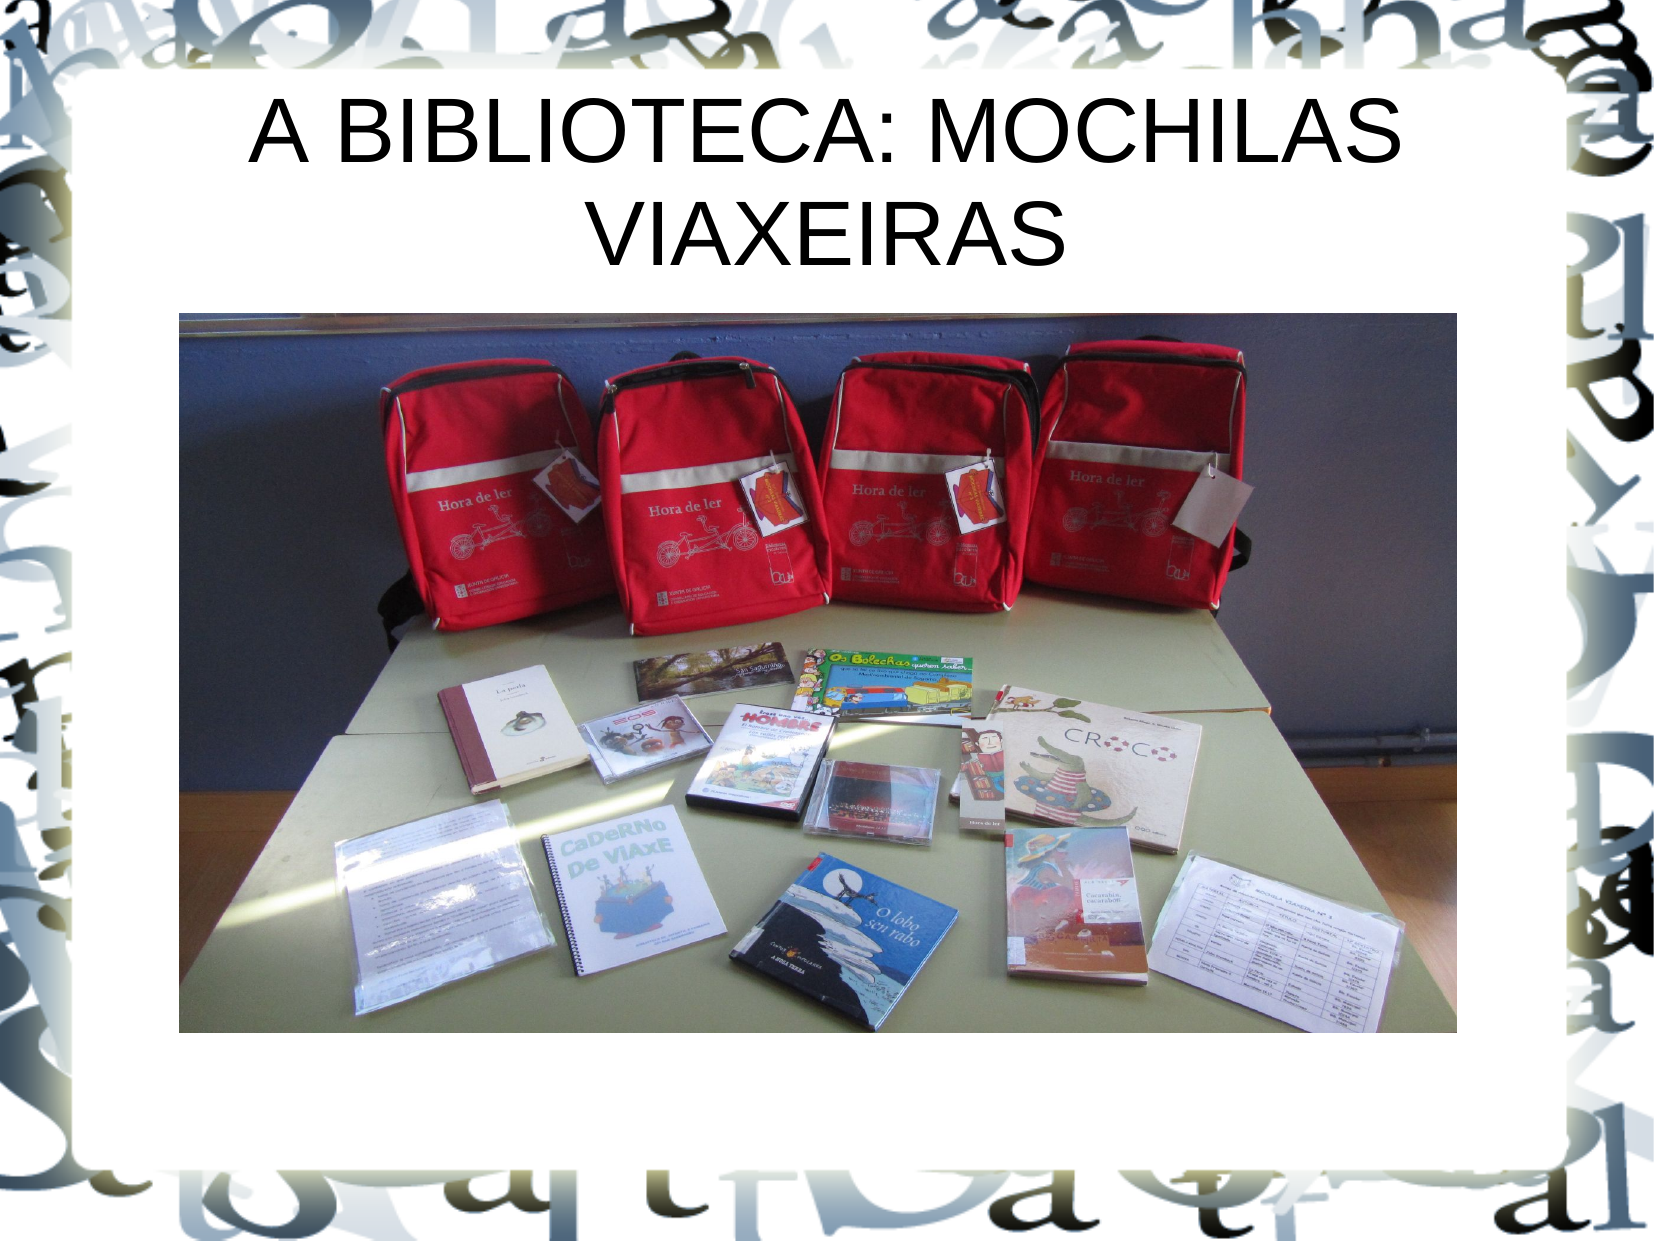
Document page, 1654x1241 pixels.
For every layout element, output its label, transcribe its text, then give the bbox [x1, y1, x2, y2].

title A BIBLIOTECA: MOCHILAS VIAXEIRAS [82, 78, 1571, 287]
picture [0, 0, 1654, 1241]
